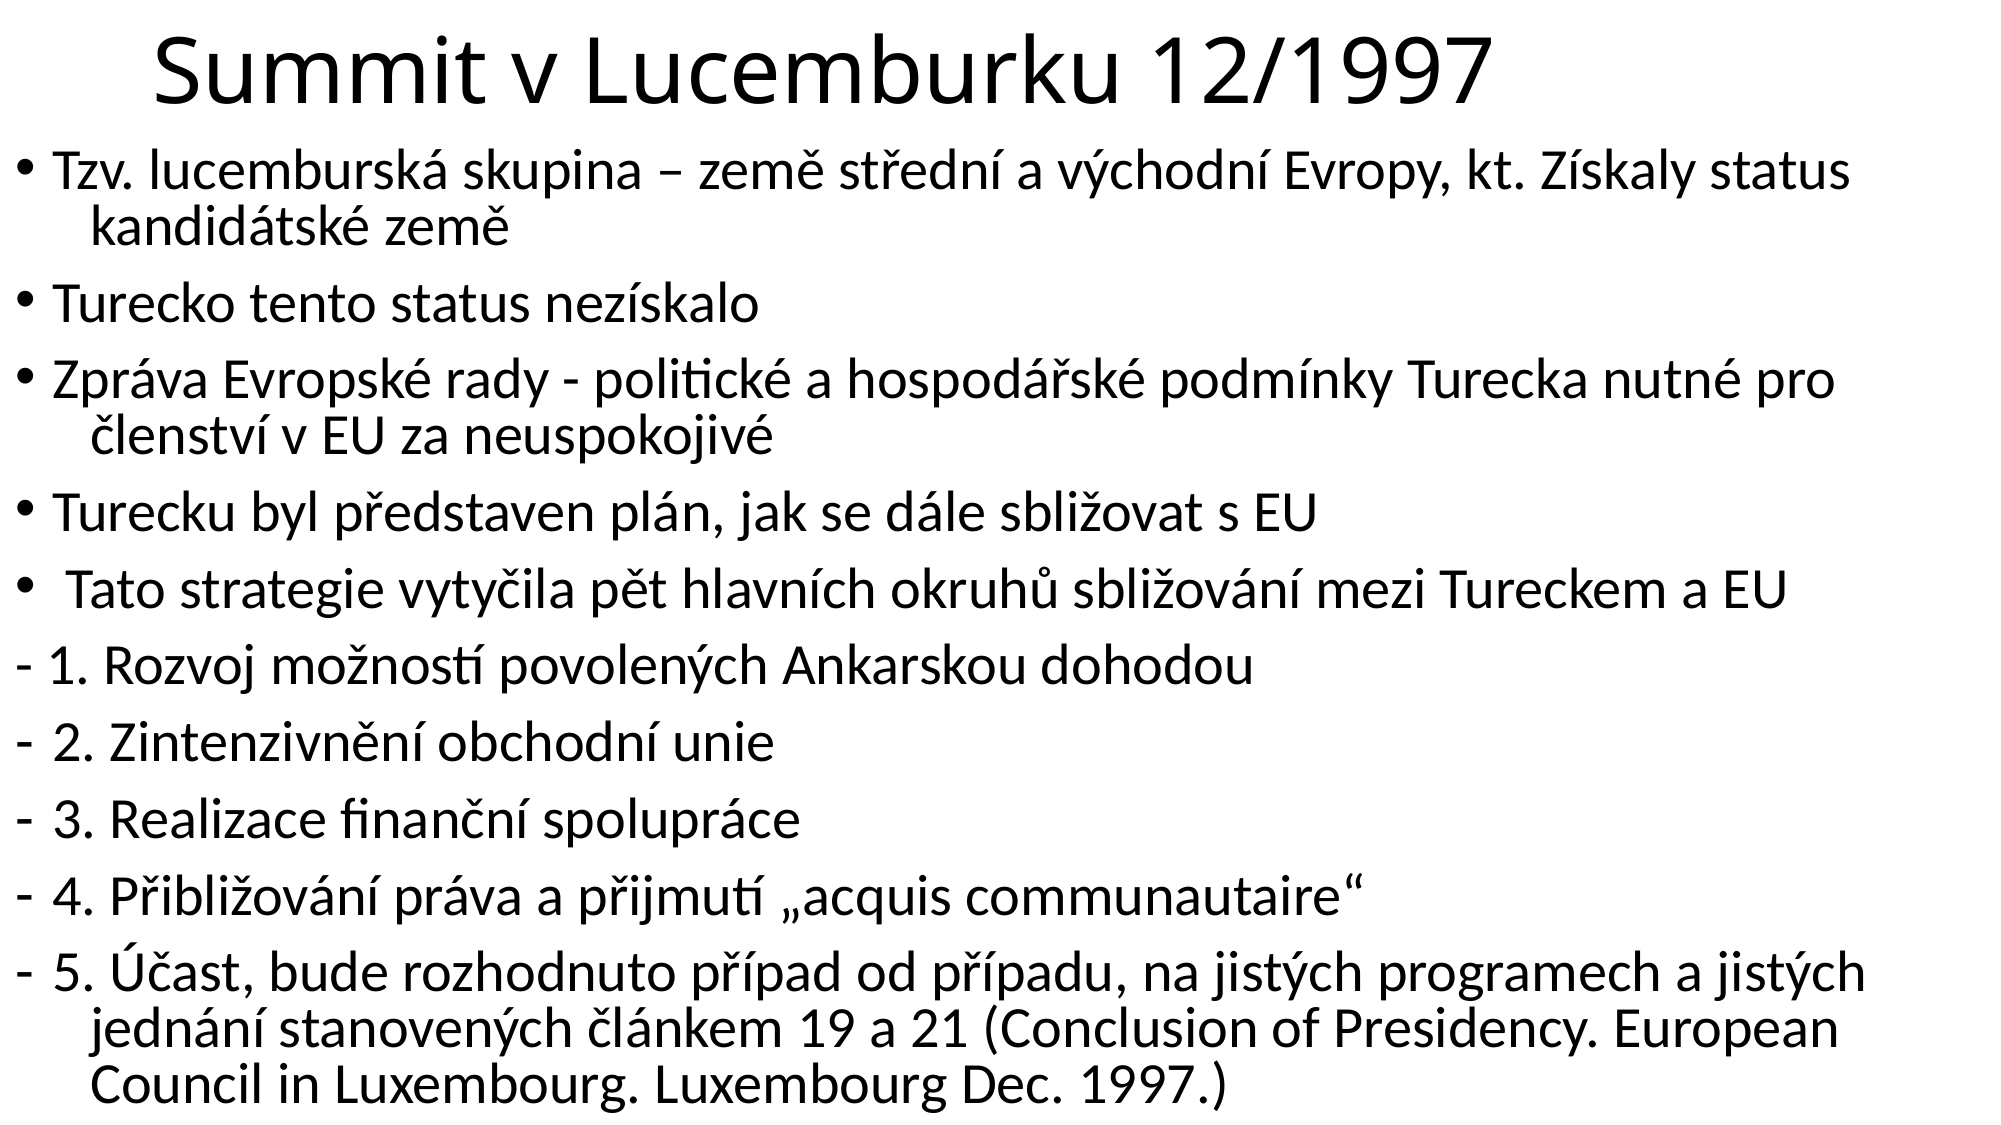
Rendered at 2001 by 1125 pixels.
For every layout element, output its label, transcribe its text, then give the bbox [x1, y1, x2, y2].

title Summit v Lucemburku 12/1997 [137, 10, 1863, 137]
list Tzv. lucemburská skupina – země střední a východní Evropy, kt. Získaly status kandidátské země Turecko tento status nezískalo Zpráva Evropské rady - politické a hospodářské podmínky Turecka nutné pro členství v EU za neuspokojivé Turecku byl představen plán, jak se dále sbližovat s EU Tato strategie vytyčila pět hlavních okruhů sbližování mezi Tureckem a EU - 1. Rozvoj možností povolených Ankarskou dohodou 2. Zintenzivnění obchodní unie 3. Realizace finanční spolupráce 4. Přibližování práva a přijmutí „acquis communautaire“ 5. Účast, bude rozhodnuto případ od případu, na jistých programech a jistých jednání stanovených článkem 19 a 21 (Conclusion of Presidency. European Council in Luxembourg. Luxembourg Dec. 1997.) [0, 137, 2000, 1125]
